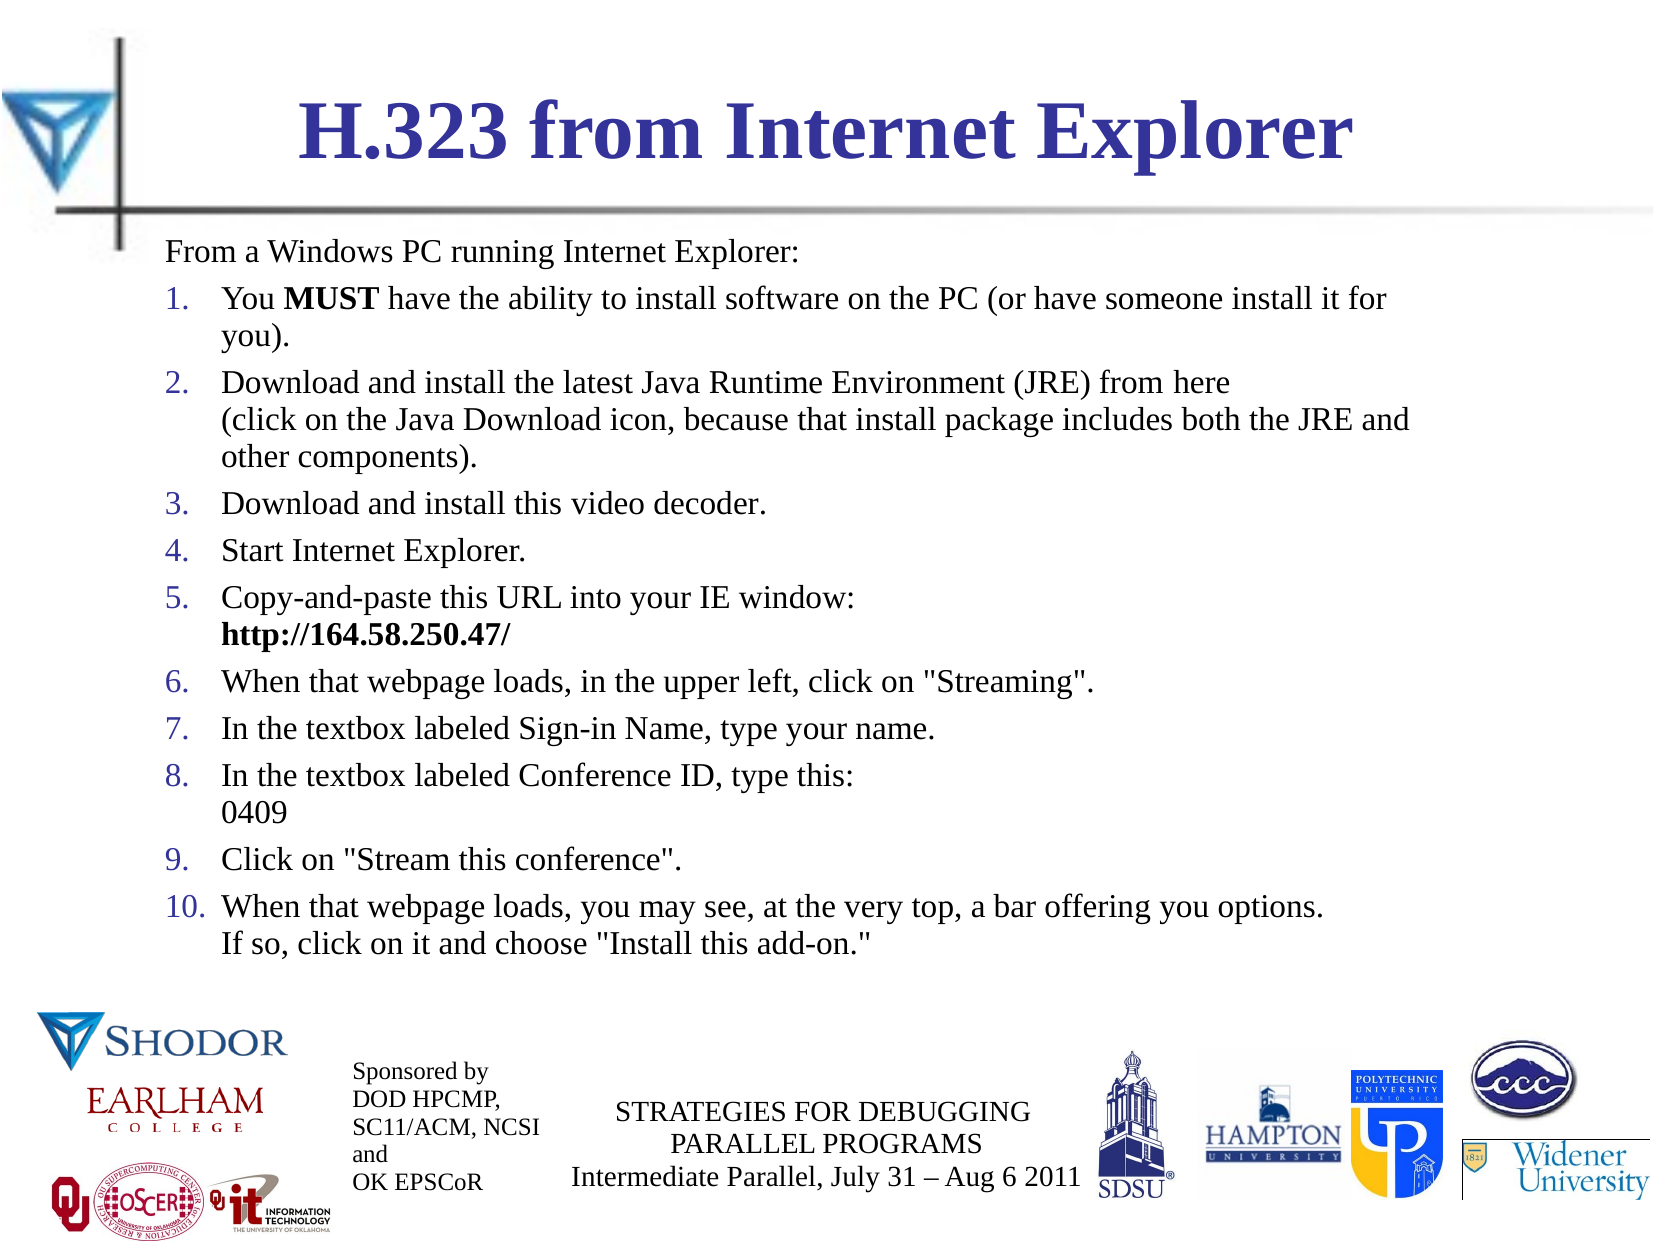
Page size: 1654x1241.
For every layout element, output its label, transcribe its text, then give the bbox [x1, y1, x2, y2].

picture [2, 187, 1654, 263]
picture [50, 1201, 90, 1233]
text_box STRATEGIES FOR DEBUGGING PARALLEL PROGRAMS Intermediate Parallel, July 31 – Aug 6 2011 [0, 1088, 1197, 1201]
picture [93, 1201, 338, 1241]
picture [1087, 1049, 1188, 1088]
picture [37, 1012, 288, 1071]
picture [2, 28, 1654, 75]
picture [1197, 1047, 1443, 1201]
picture [1462, 1030, 1581, 1088]
text_box Sponsored by DOD HPCMP, SC11/ACM, NCSI and OK EPSCoR [337, 1050, 563, 1088]
list From a Windows PC running Internet Explorer: You MUST have the ability to install software on the PC (or have someone install it for you). Download and install the latest Java Runtime Environment (JRE) from here (click on the Java Download icon, because that install package includes both the JRE and other components). Download and install this video decoder. Start Internet Explorer. Copy-and-paste this URL into your IE window: http://164.58.250.47/ When that webpage loads, in the upper left, click on "Streaming". In the textbox labeled Sign-in Name, type your name. In the textbox labeled Conference ID, type this: 0409 Click on "Stream this conference". When that webpage loads, you may see, at the very top, a bar offering you options. If so, click on it and choose "Install this add-on." [150, 225, 1450, 988]
title H.323 from Internet Explorer [0, 75, 1654, 187]
picture [75, 1025, 92, 1053]
text_box STRATEGIES FOR DEBUGGING PARALLEL PROGRAMS Intermediate Parallel, July 31 – Aug 6 2011 [1351, 1088, 1654, 1201]
